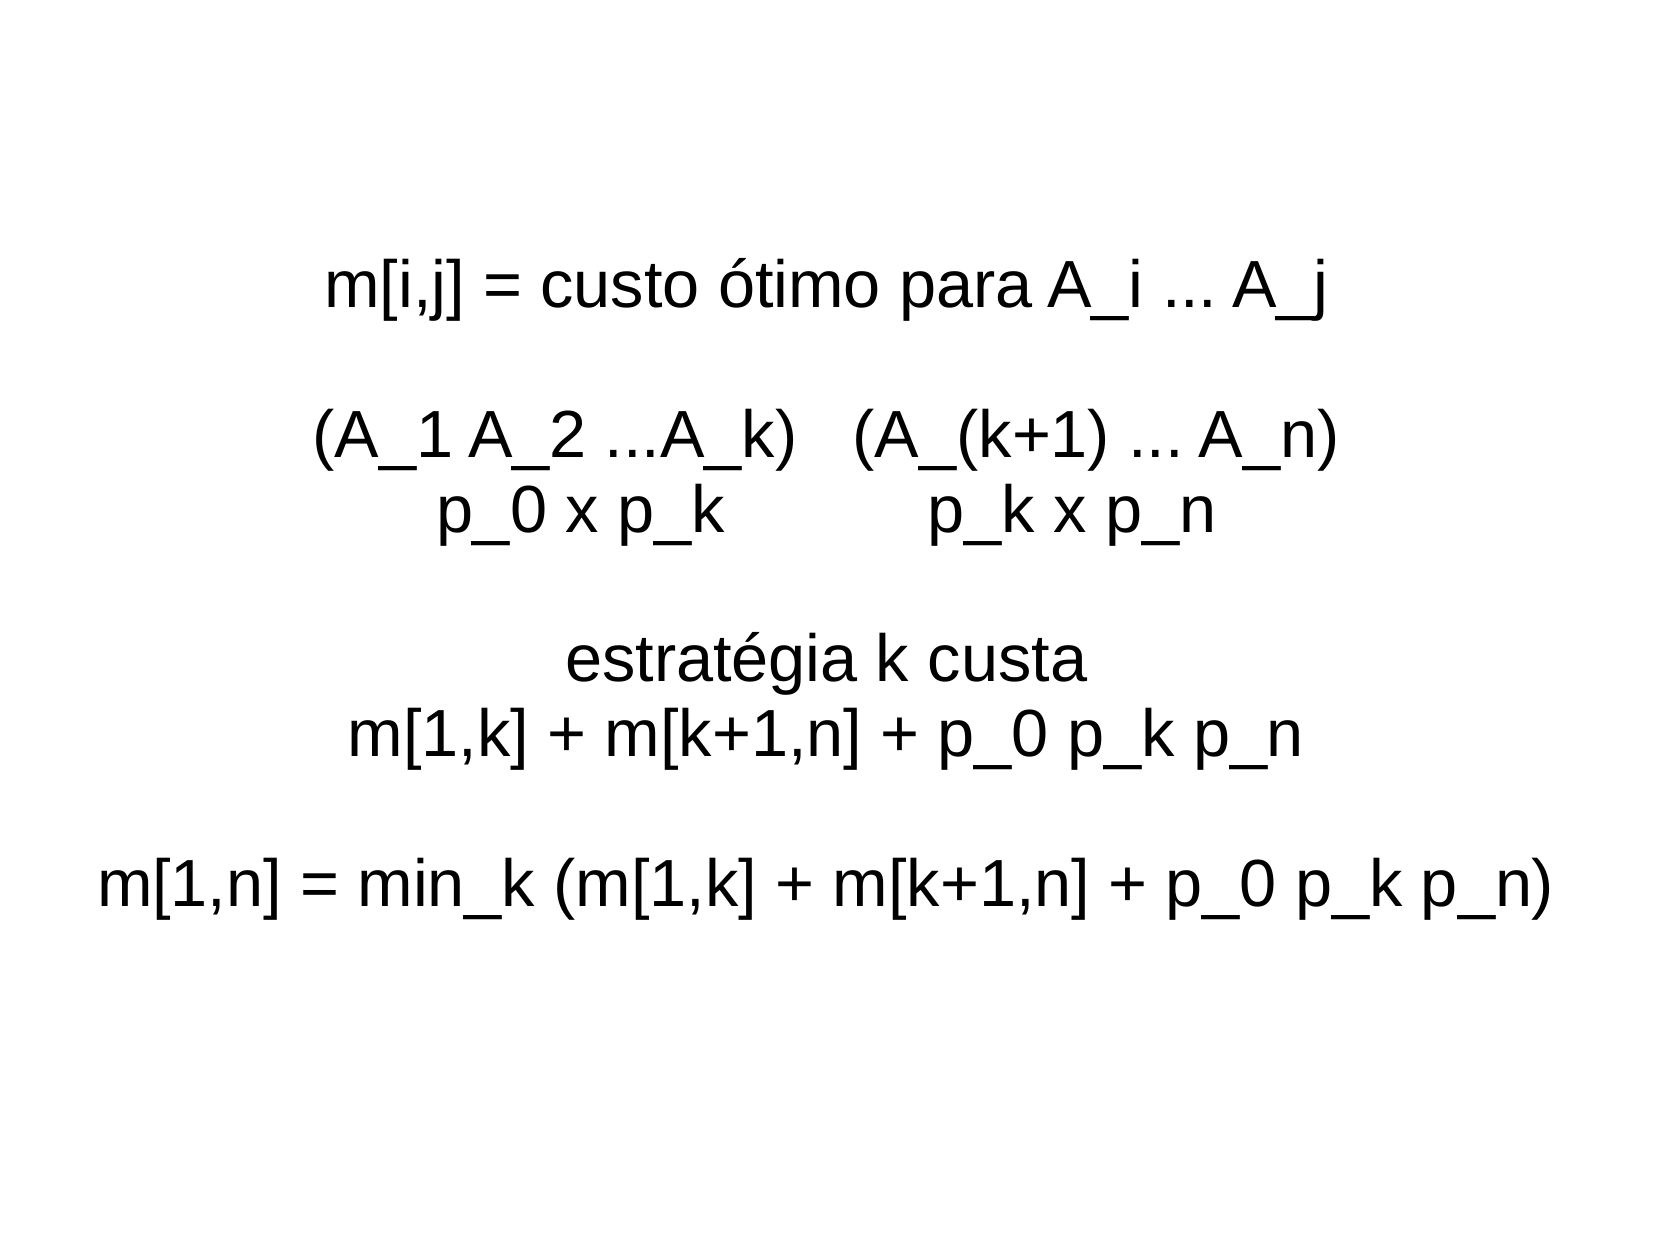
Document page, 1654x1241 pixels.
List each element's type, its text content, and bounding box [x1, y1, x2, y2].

subtitle m[i,j] = custo ótimo para A_i ... A_j (A_1 A_2 ...A_k) (A_(k+1) ... A_n) p_0 x p_k p_k x p_n estratégia k custa m[1,k] + m[k+1,n] + p_0 p_k p_n m[1,n] = min_k (m[1,k] + m[k+1,n] + p_0 p_k p_n) [82, 59, 1571, 1109]
